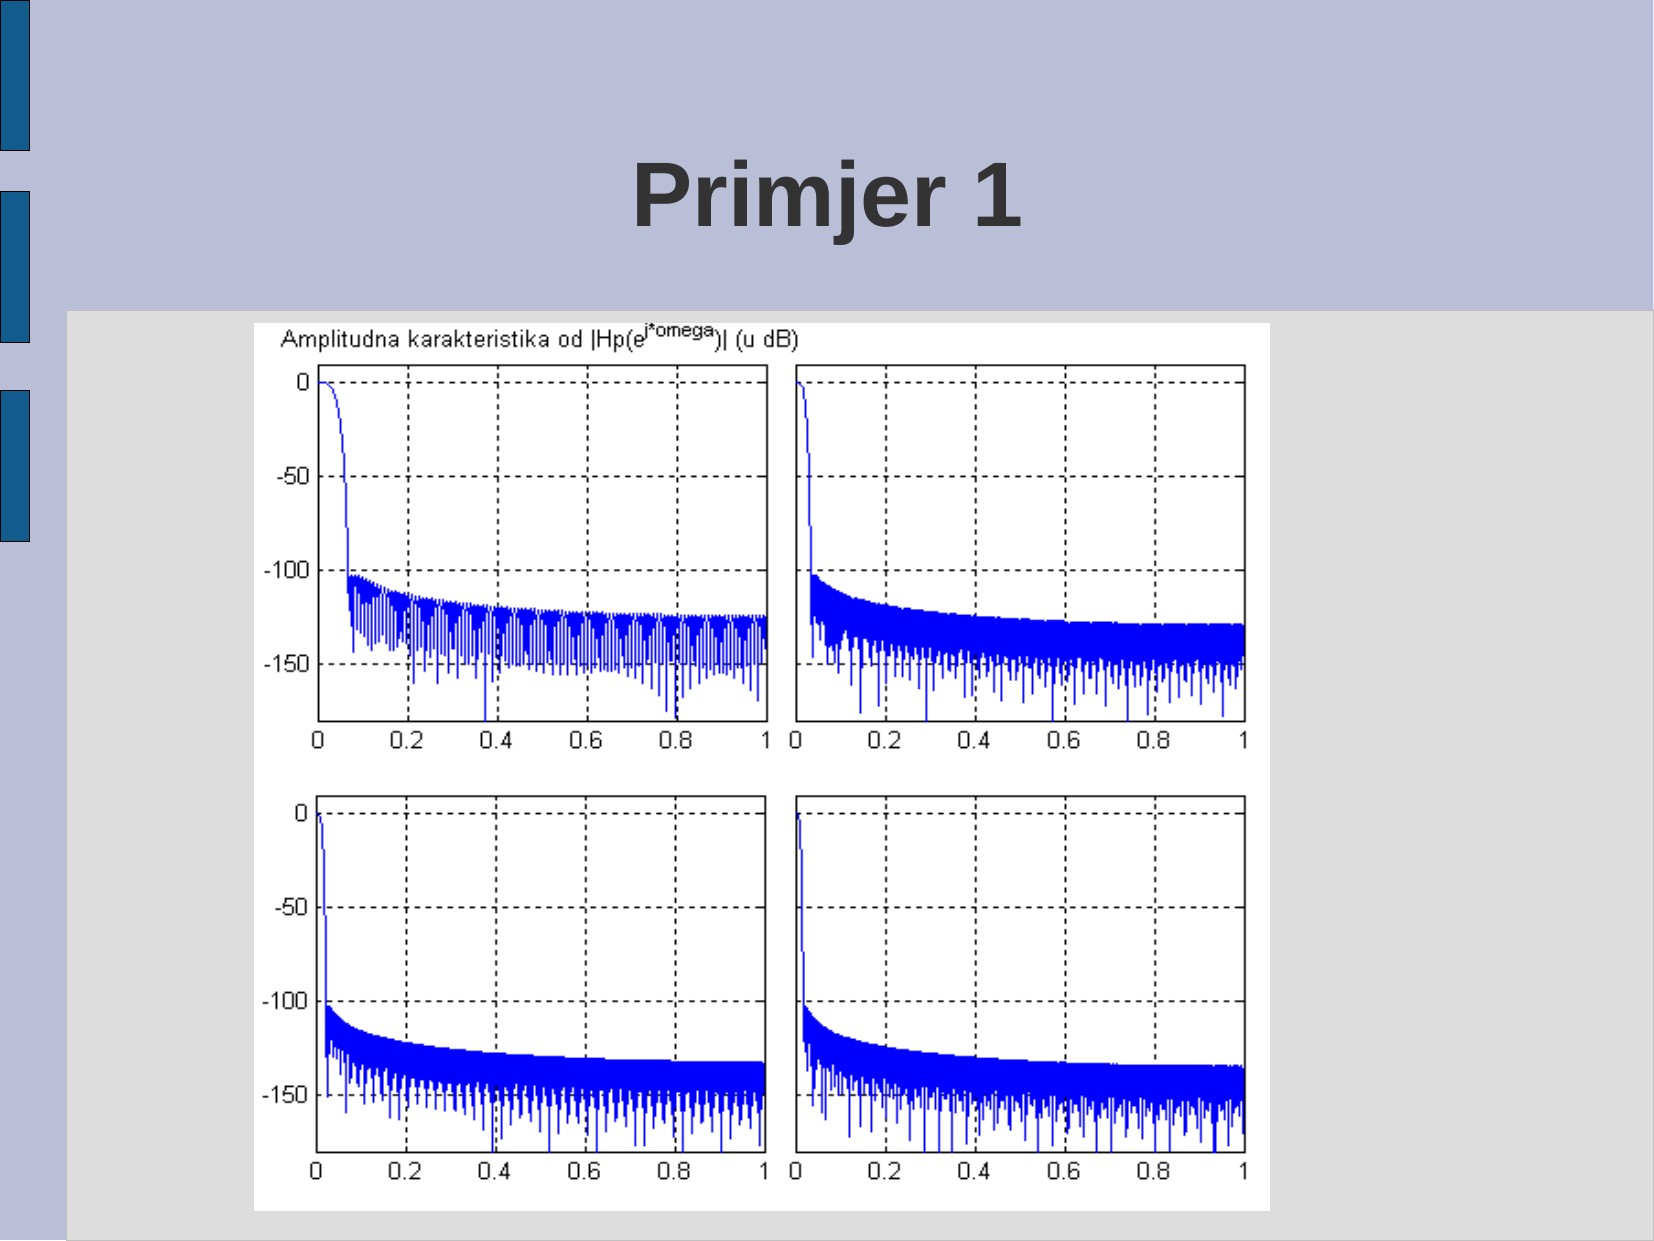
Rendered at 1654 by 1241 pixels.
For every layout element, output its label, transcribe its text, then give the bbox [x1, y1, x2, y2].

picture [254, 323, 1270, 1211]
title Primjer 1 [121, 91, 1534, 299]
